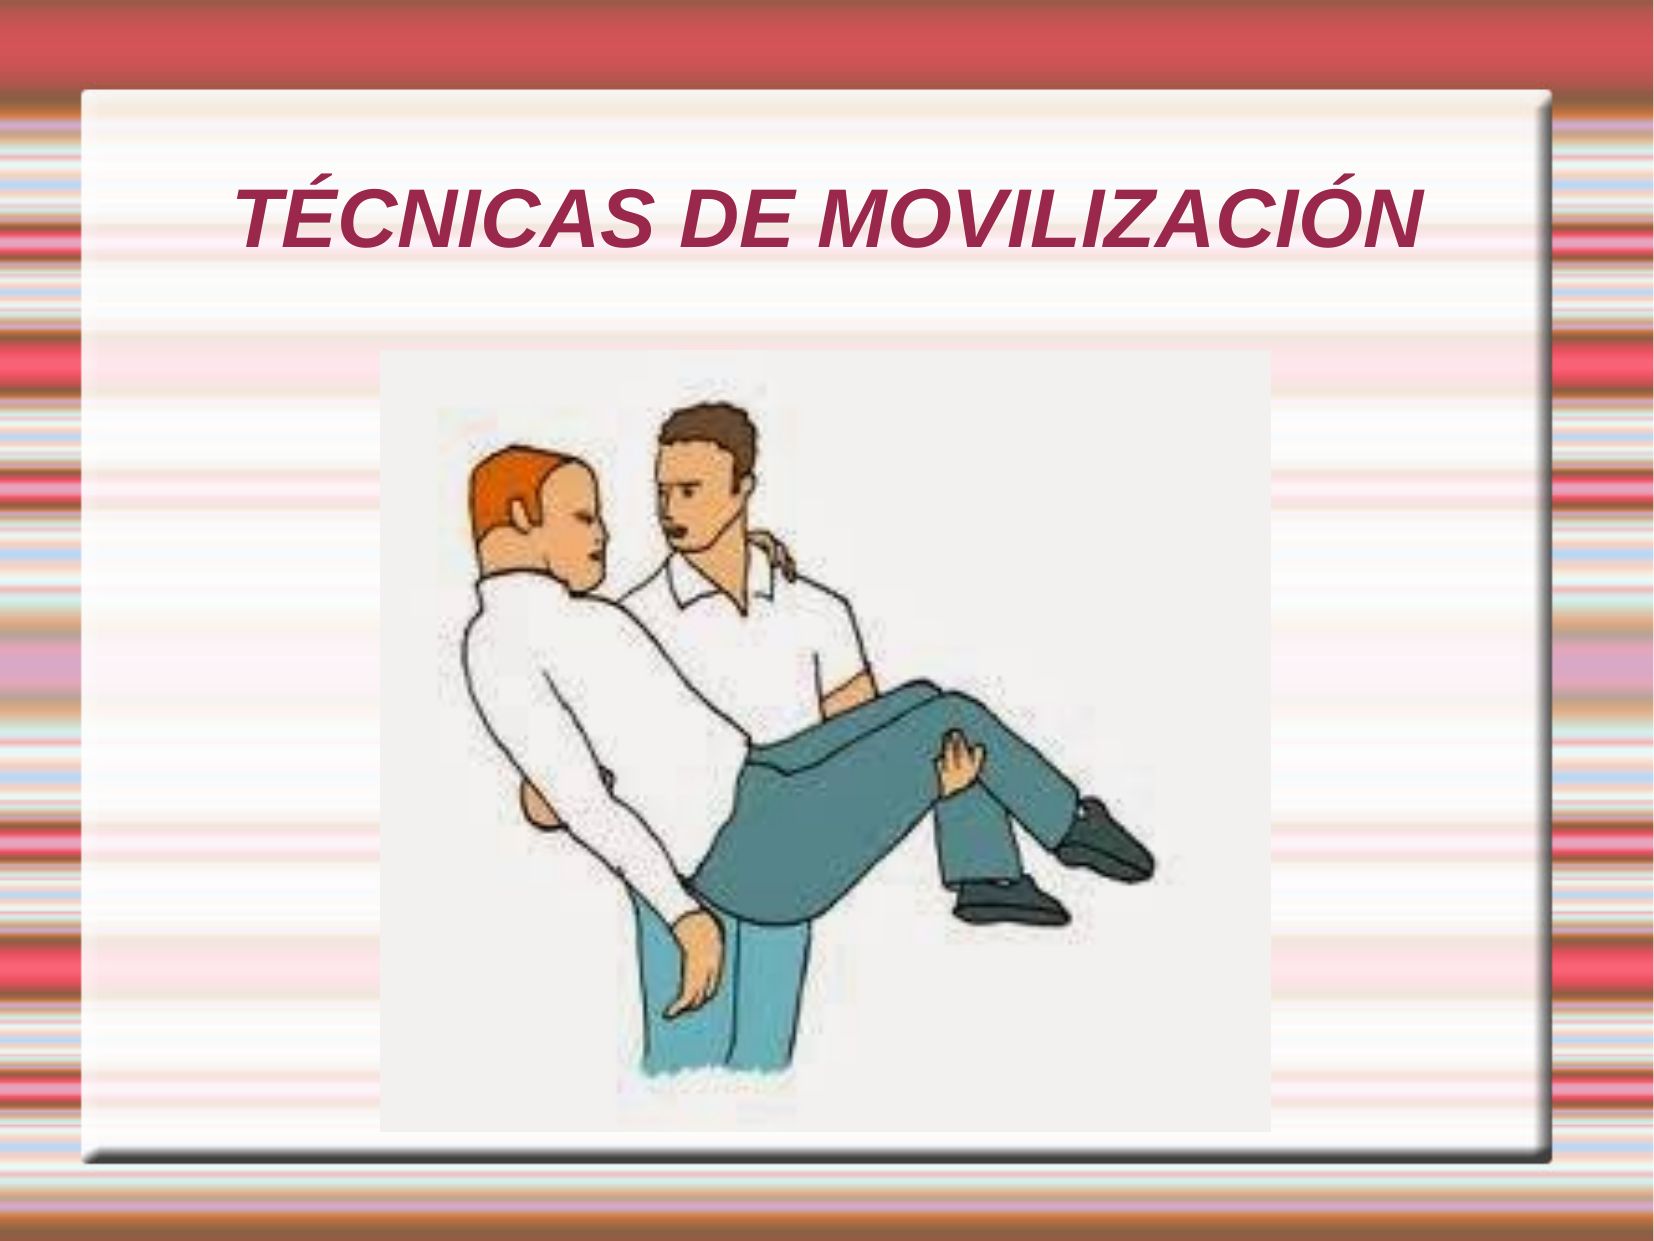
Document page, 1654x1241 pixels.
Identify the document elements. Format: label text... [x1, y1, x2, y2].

title TÉCNICAS DE MOVILIZACIÓN [121, 114, 1534, 322]
picture [0, 0, 1654, 1241]
